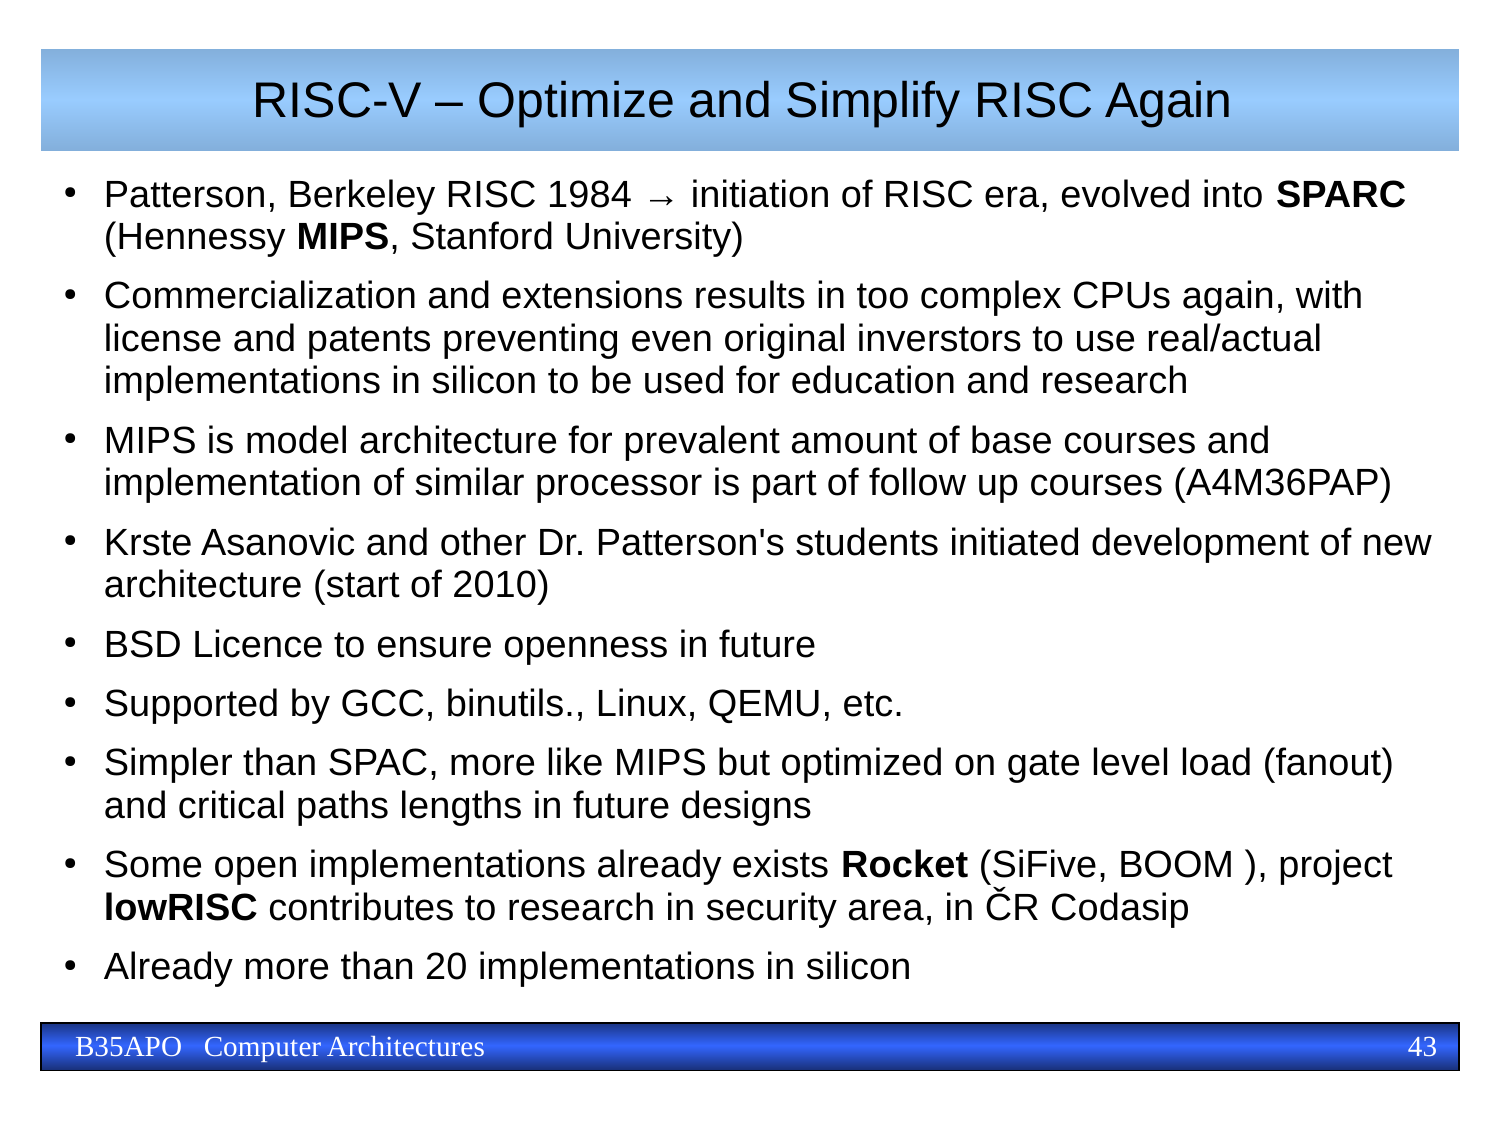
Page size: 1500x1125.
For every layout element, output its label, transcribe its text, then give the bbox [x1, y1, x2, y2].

title RISC-V – Optimize and Simplify RISC Again [41, 49, 1459, 151]
list Patterson, Berkeley RISC 1984 → initiation of RISC era, evolved into SPARC (Hennessy MIPS, Stanford University) Commercialization and extensions results in too complex CPUs again, with license and patents preventing even original inverstors to use real/actual implementations in silicon to be used for education and research MIPS is model architecture for prevalent amount of base courses and implementation of similar processor is part of follow up courses (A4M36PAP) Krste Asanovic and other Dr. Patterson's students initiated development of new architecture (start of 2010) BSD Licence to ensure openness in future Supported by GCC, binutils., Linux, QEMU, etc. Simpler than SPAC, more like MIPS but optimized on gate level load (fanout) and critical paths lengths in future designs Some open implementations already exists Rocket (SiFive, BOOM ), project lowRISC contributes to research in security area, in ČR Codasip Already more than 20 implementations in silicon [50, 172, 1450, 1000]
